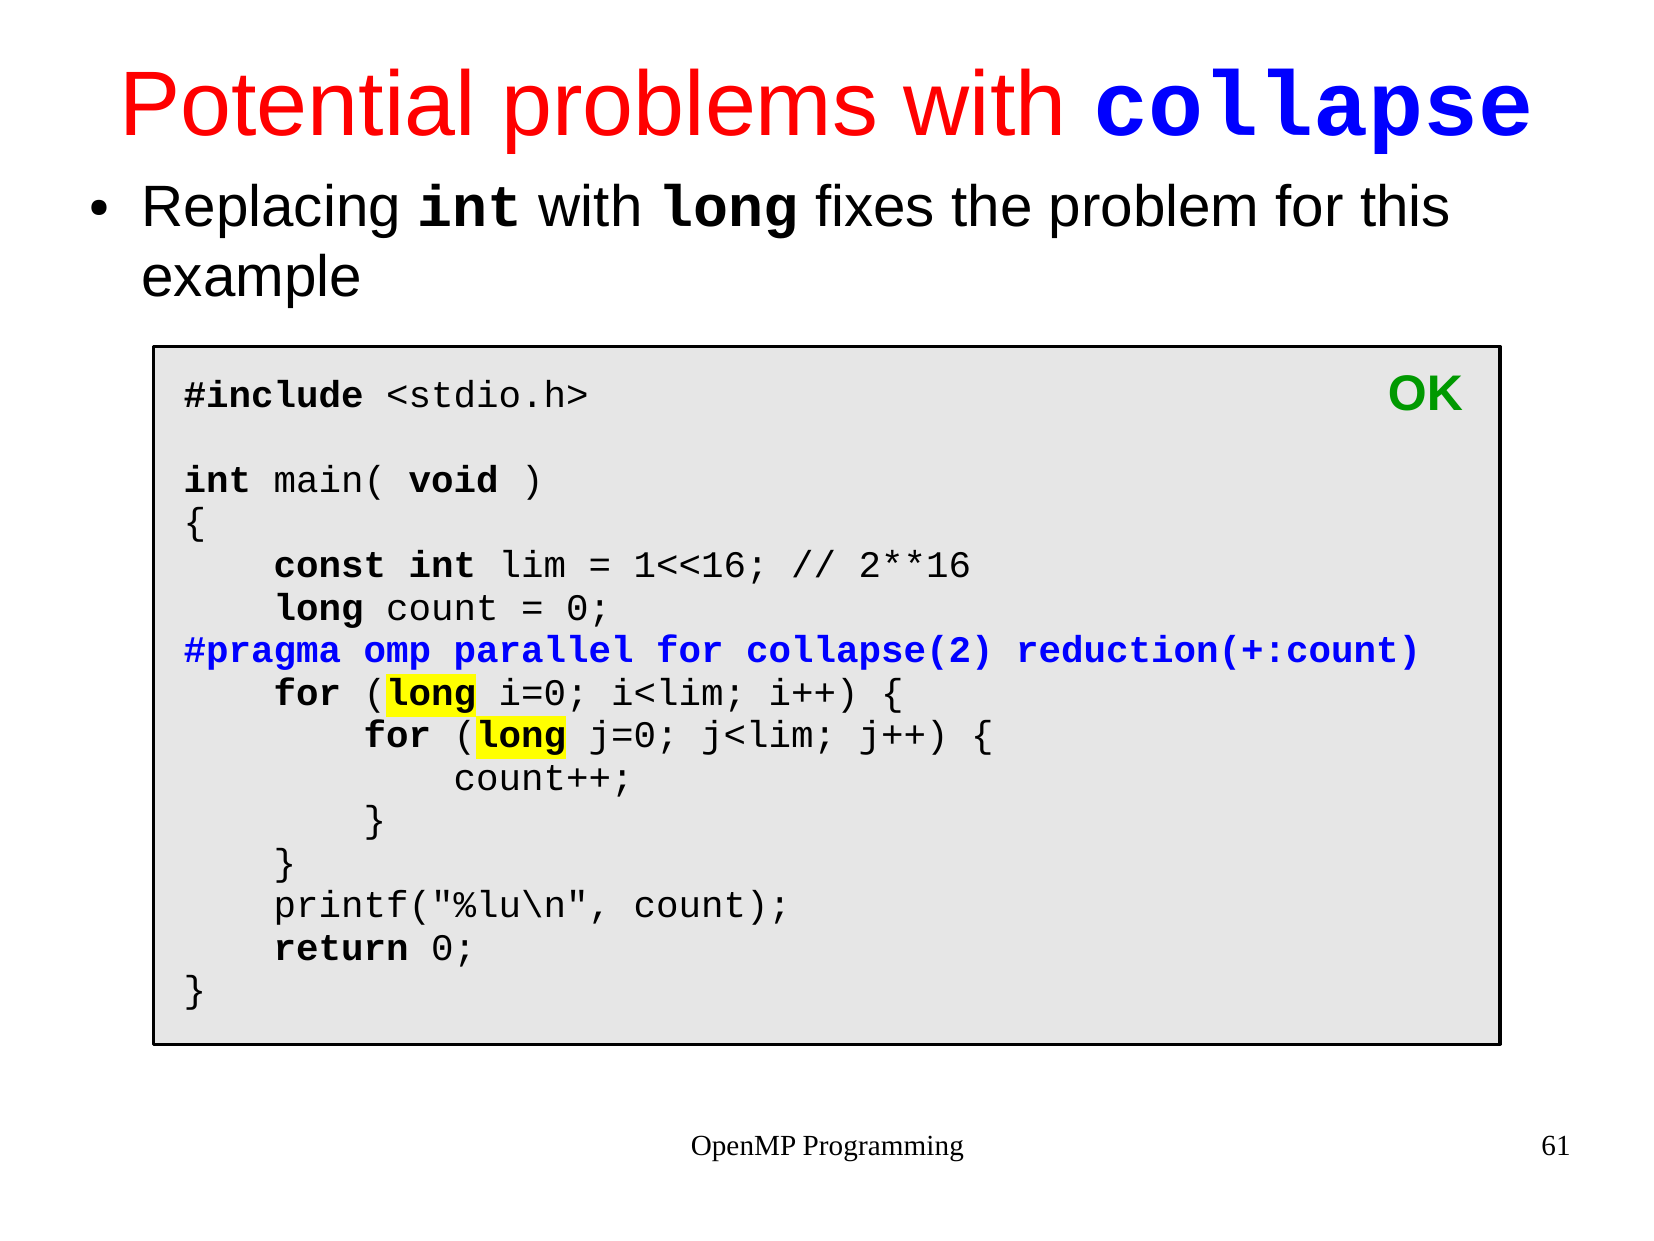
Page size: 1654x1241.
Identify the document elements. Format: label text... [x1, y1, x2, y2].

text_box OK [1370, 354, 1489, 431]
list Replacing int with long fixes the problem for this example [70, 173, 1559, 993]
title Potential problems with collapse [82, 49, 1571, 166]
text_box #include <stdio.h> int main( void ) { const int lim = 1<<16; // 2**16 long count = 0; #pragma omp parallel for collapse(2) reduction(+:count) for (long i=0; i<lim; i++) { for (long j=0; j<lim; j++) { count++; } } printf("%lu\n", count); return 0; } [153, 346, 1501, 1045]
